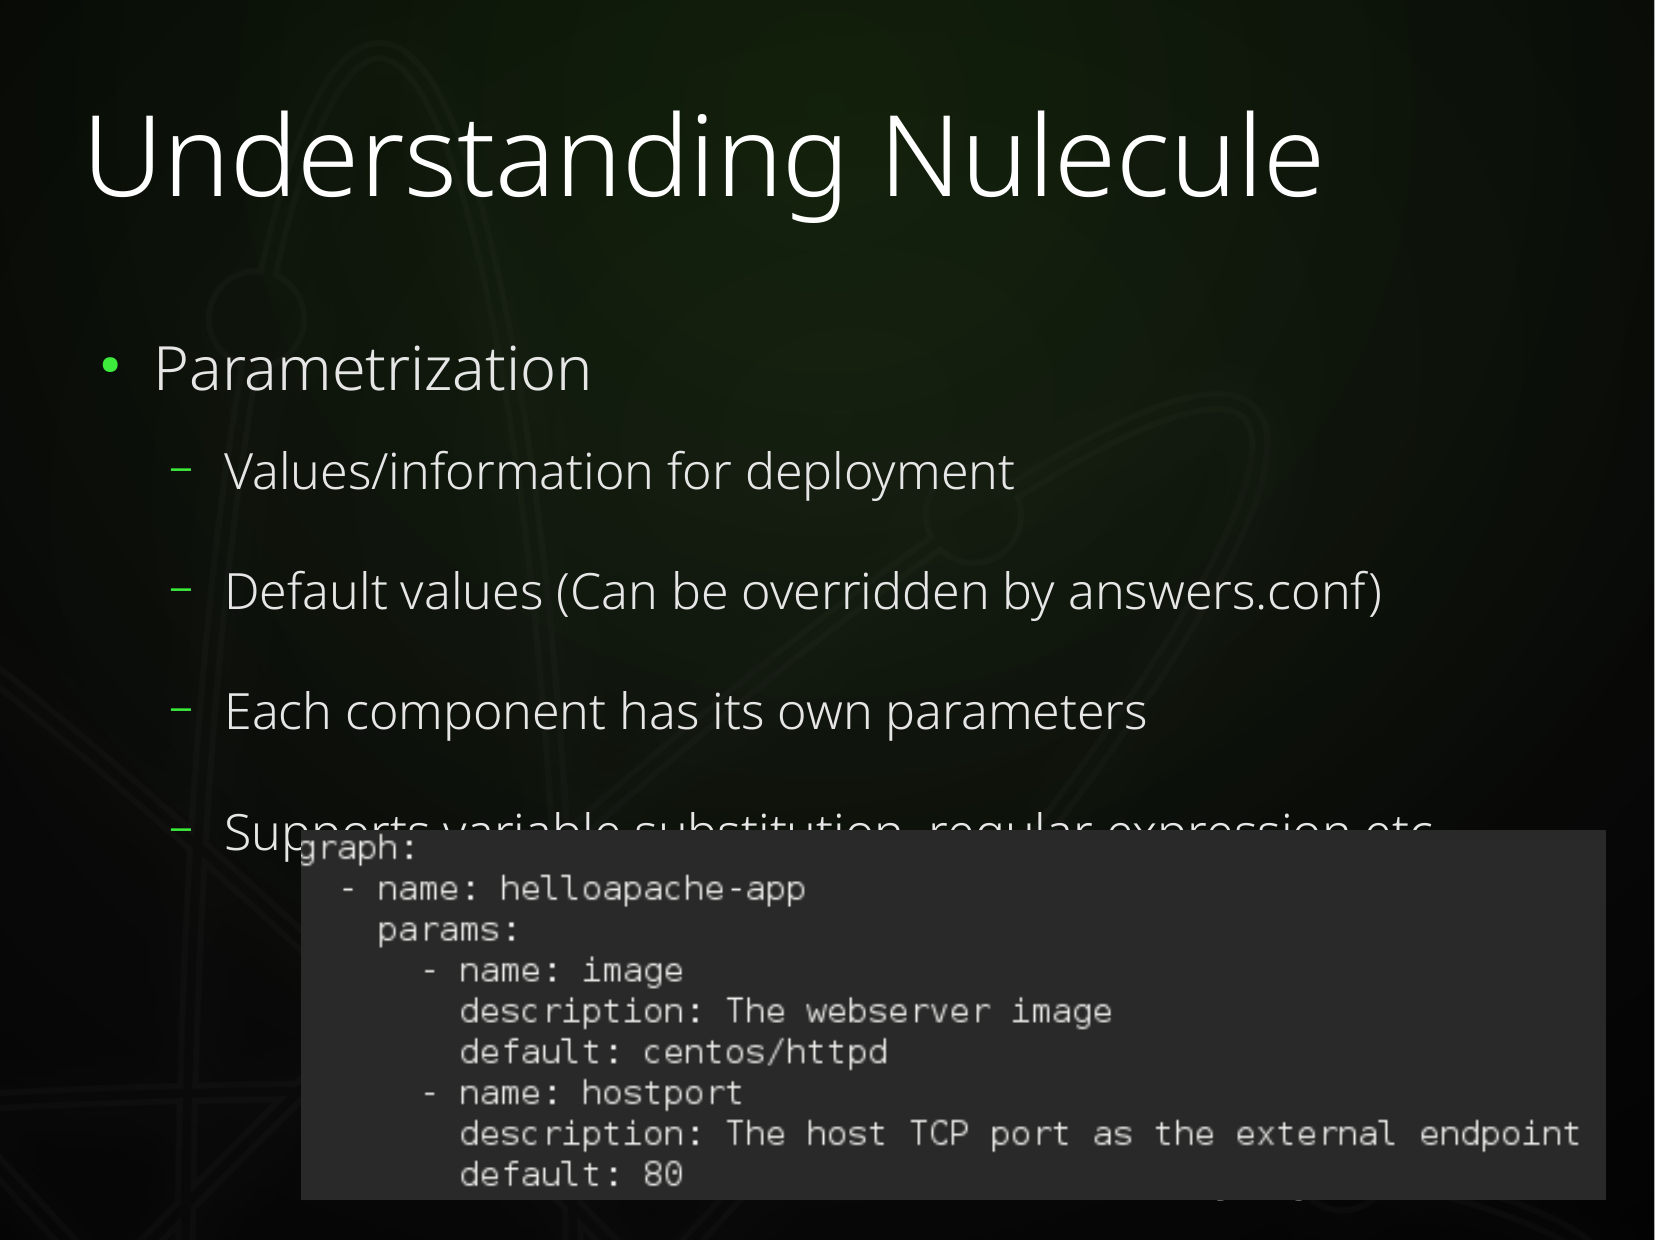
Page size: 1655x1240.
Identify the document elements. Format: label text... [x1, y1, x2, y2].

list Parametrization Values/information for deployment Default values (Can be overridden by answers.conf) Each component has its own parameters Supports variable substitution, regular expression etc [82, 289, 1576, 1120]
picture [0, 0, 1654, 1240]
title Understanding Nulecule [82, 49, 1572, 257]
